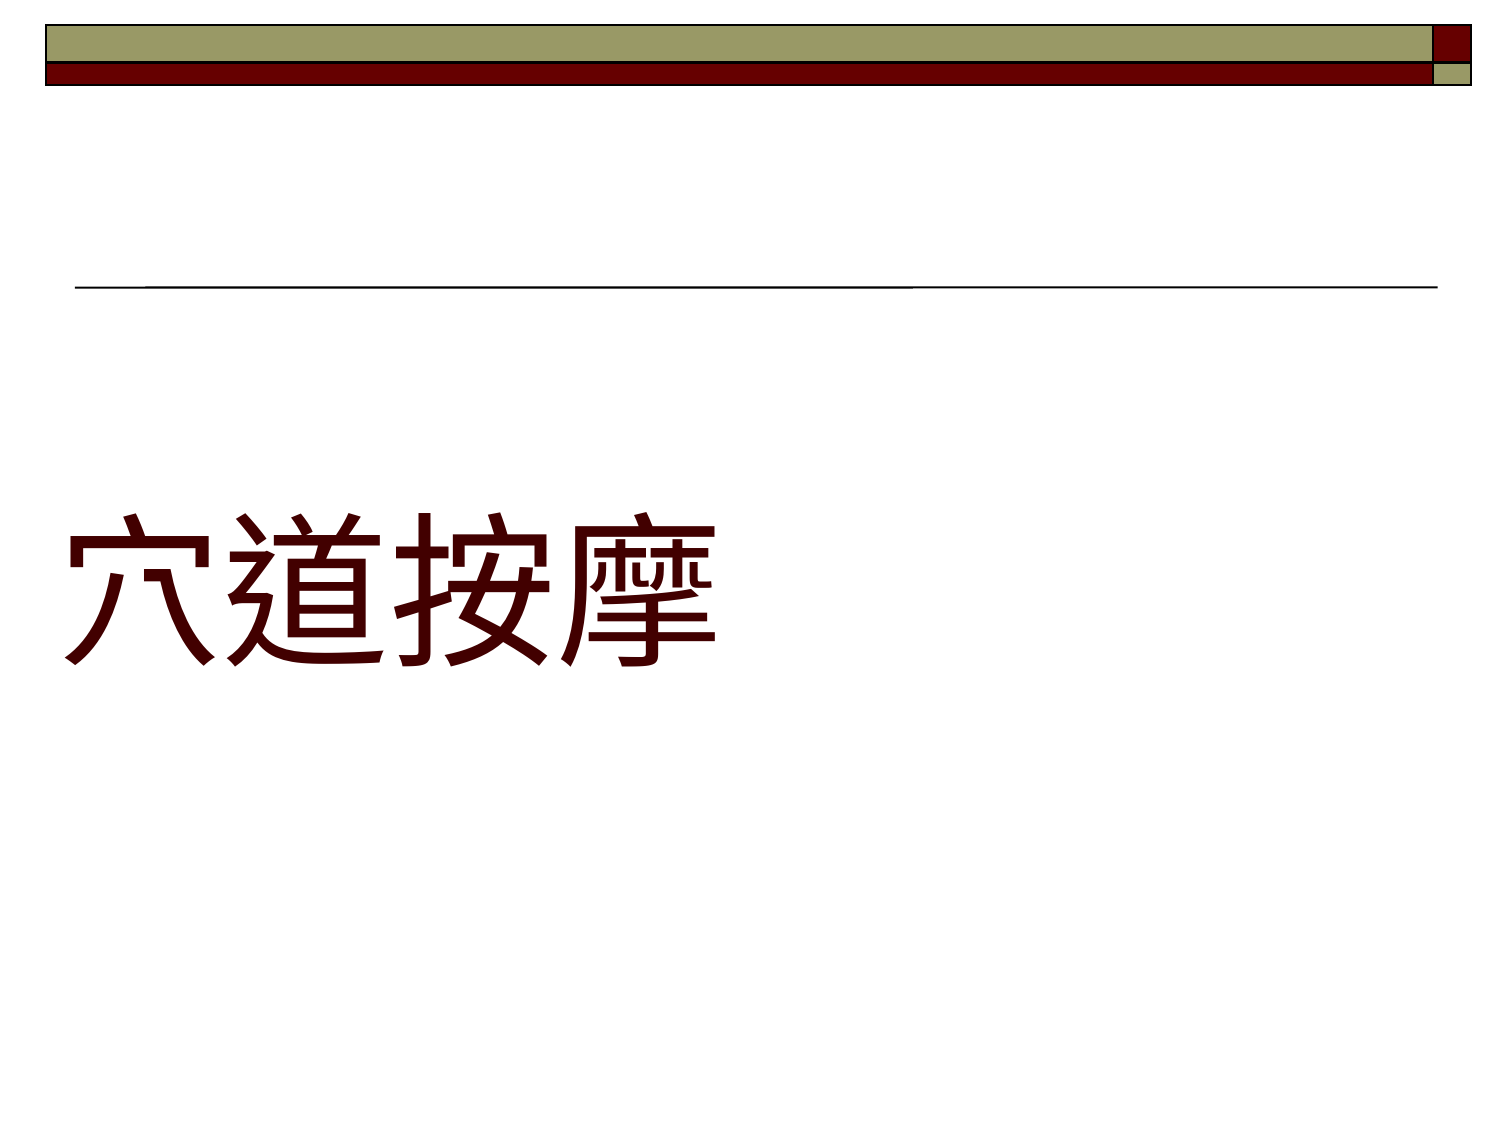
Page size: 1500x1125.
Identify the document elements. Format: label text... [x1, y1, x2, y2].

title 穴道按摩 [41, 479, 1443, 668]
